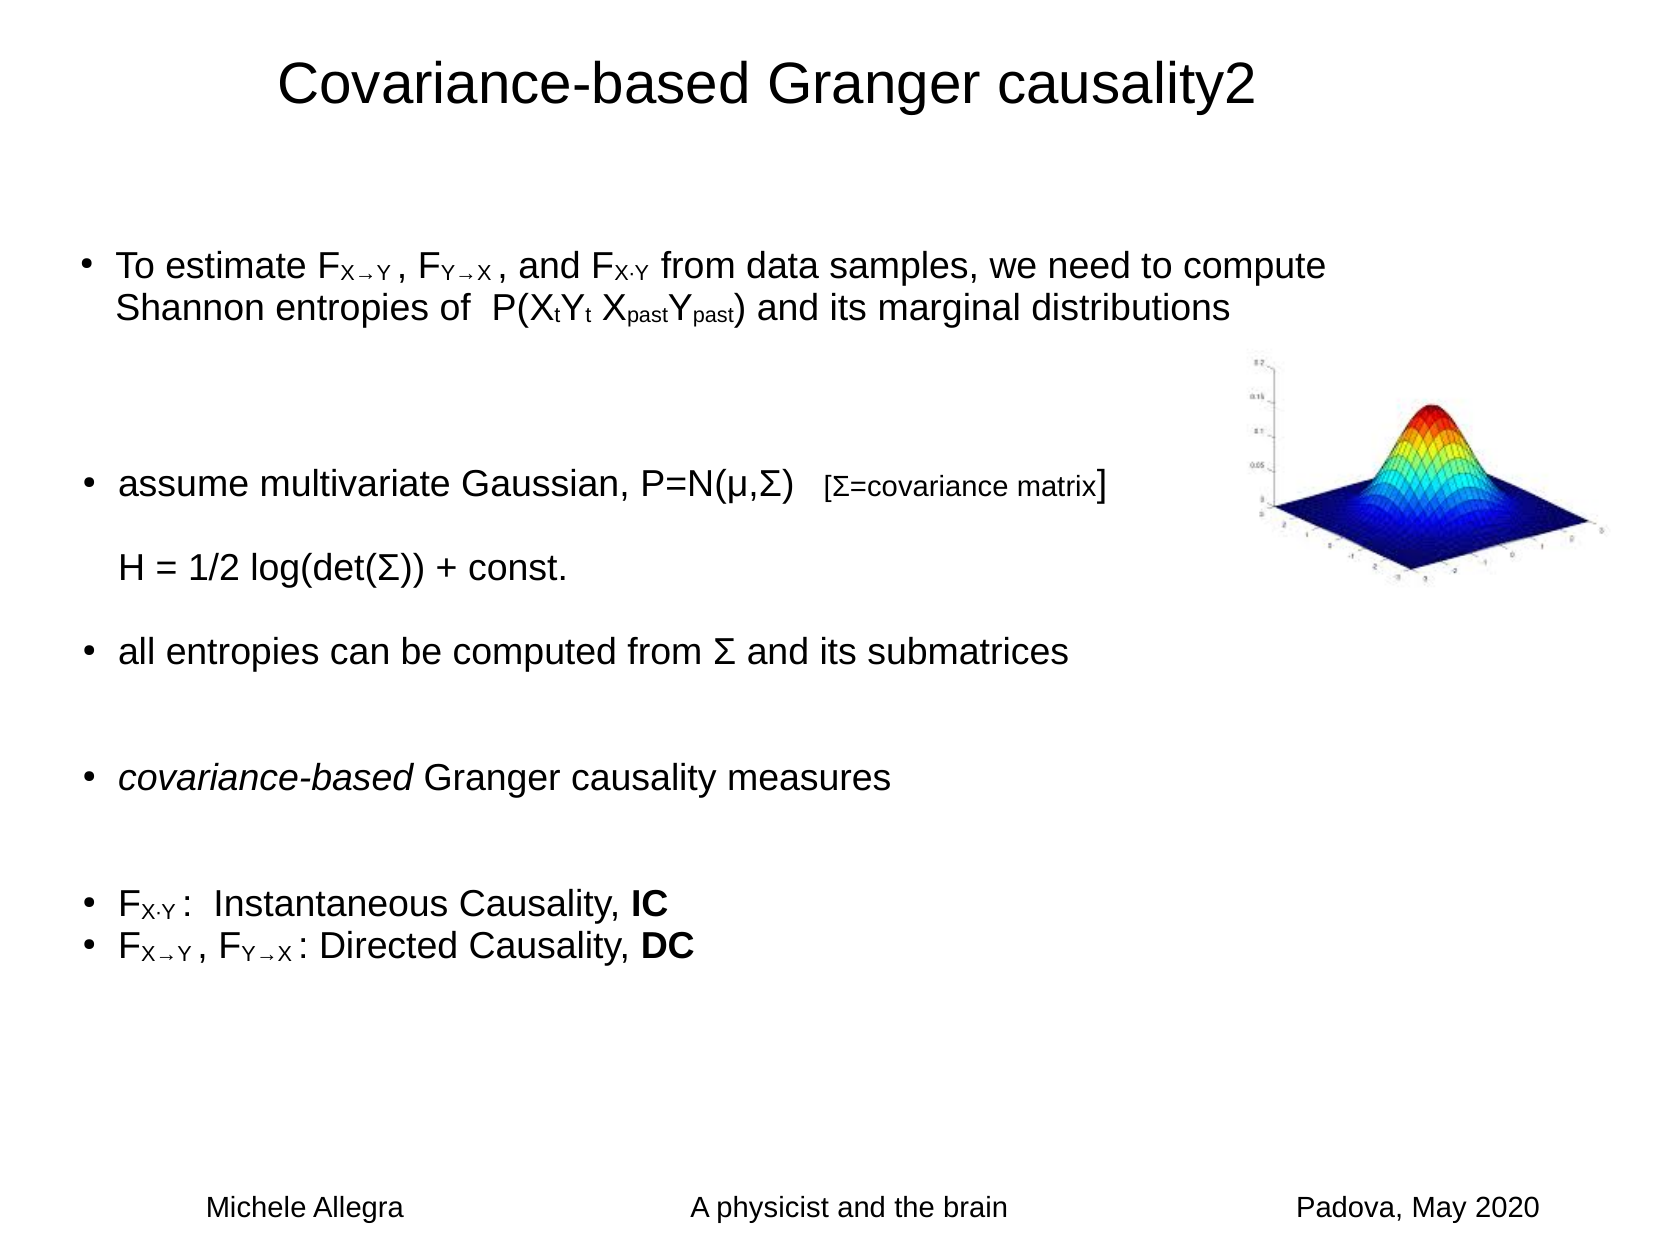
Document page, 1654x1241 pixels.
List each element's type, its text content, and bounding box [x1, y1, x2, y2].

text_box assume multivariate Gaussian, P=N(μ,Σ) [Σ=covariance matrix] H = 1/2 log(det(Σ)) + const. all entropies can be computed from Σ and its submatrices covariance-based Granger causality measures FX∙Y : Instantaneous Causality, IC FX→Y , FY→X : Directed Causality, DC [82, 366, 1595, 1022]
title Covariance-based Granger causality2 [141, 32, 1394, 136]
title Michele Allegra A physicist and the brain Padova, May 2020 [130, 1169, 1619, 1241]
picture [1222, 299, 1628, 603]
text_box To estimate FX→Y , FY→X , and FX∙Y from data samples, we need to compute Shannon entropies of P(XtYt XpastYpast) and its marginal distributions [80, 210, 1340, 362]
